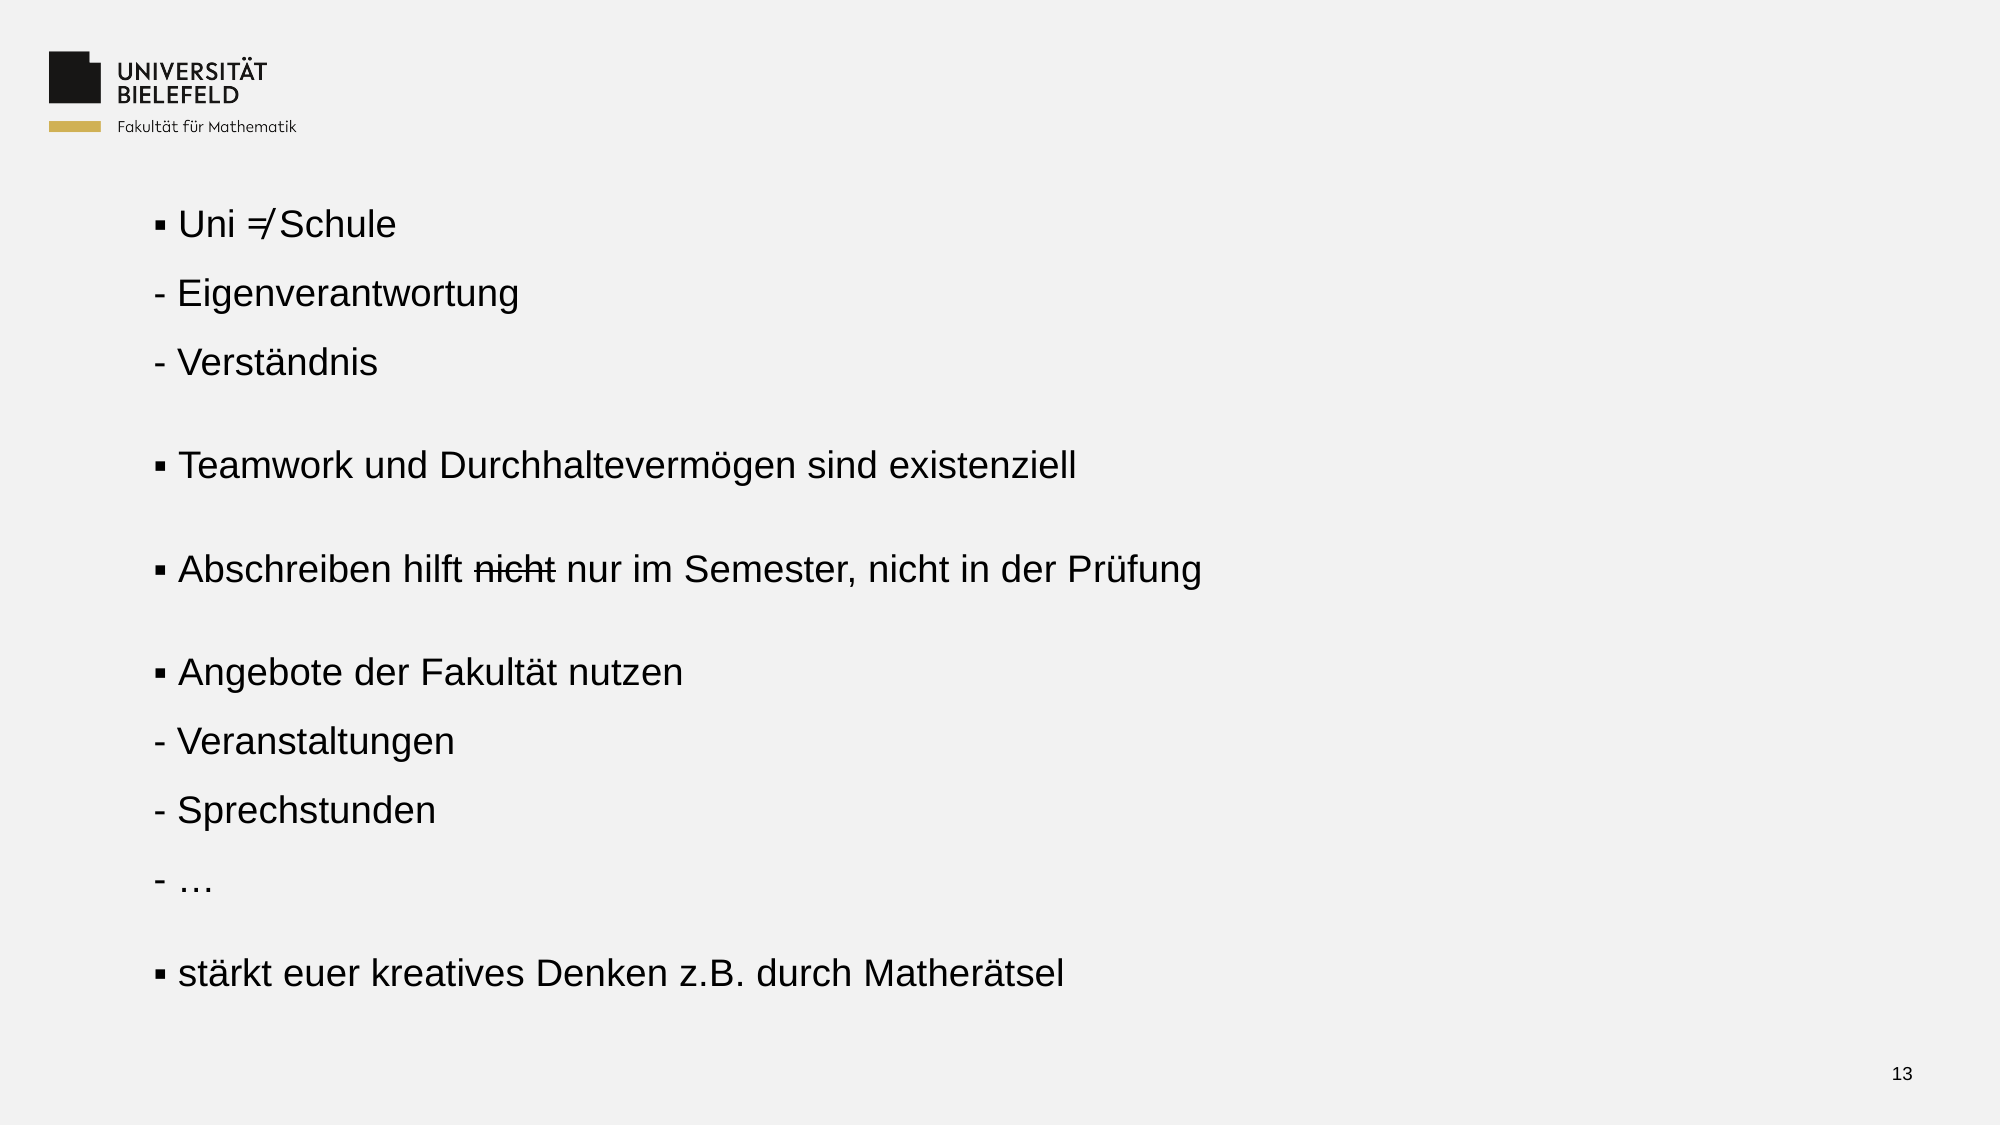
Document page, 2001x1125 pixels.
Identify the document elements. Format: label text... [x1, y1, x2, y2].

list ▪ Uni ≠ Schule - Eigenverantwortung - Verständnis ▪ Teamwork und Durchhaltevermögen sind existenziell ▪ Abschreiben hilft nicht nur im Semester, nicht in der Prüfung ▪ Angebote der Fakultät nutzen - Veranstaltungen - Sprechstunden - … ▪ stärkt euer kreatives Denken z.B. durch Matherätsel [84, 131, 1987, 1125]
text_box [1891, 1061, 1951, 1096]
